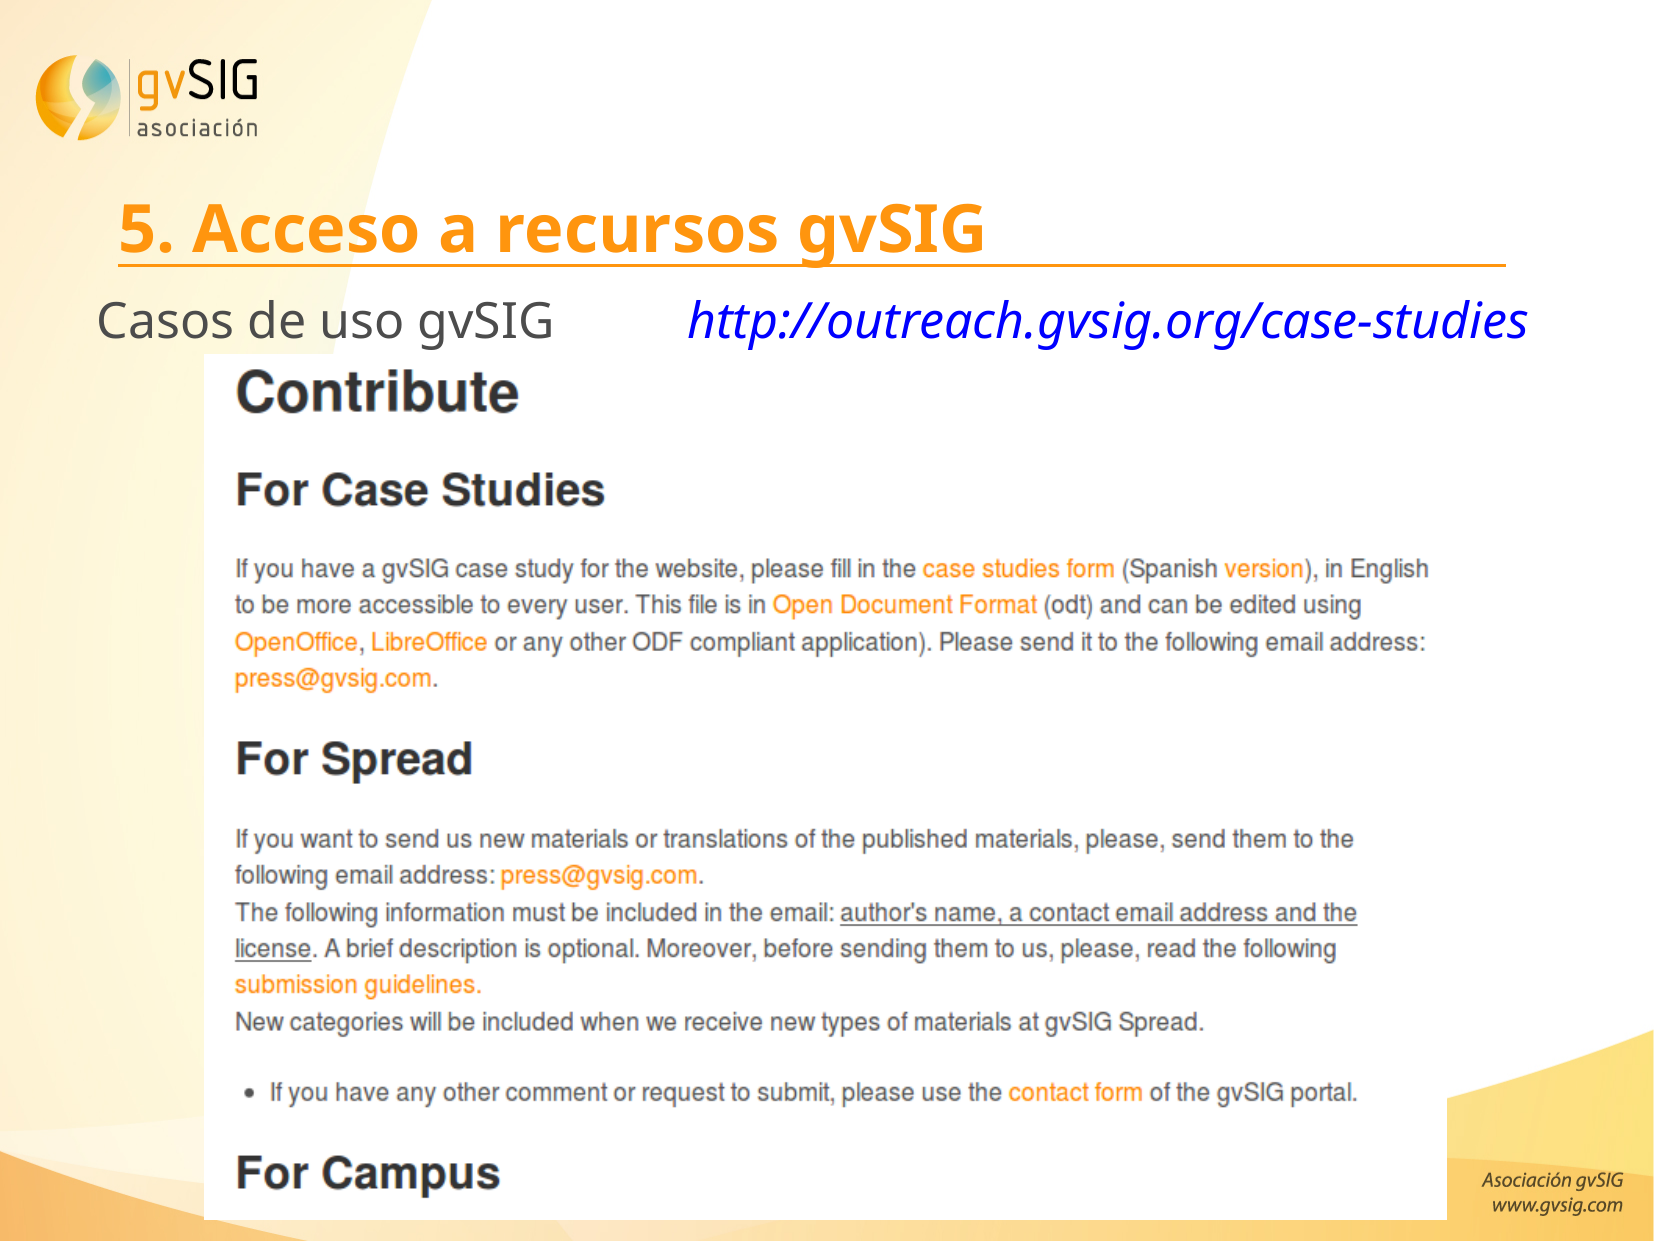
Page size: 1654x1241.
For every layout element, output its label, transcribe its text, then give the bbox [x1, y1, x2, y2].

title 5. Acceso a recursos gvSIG [118, 177, 1607, 276]
text_box Casos de uso gvSIG http://outreach.gvsig.org/case-studies [96, 261, 1654, 378]
picture [0, 0, 1654, 1241]
